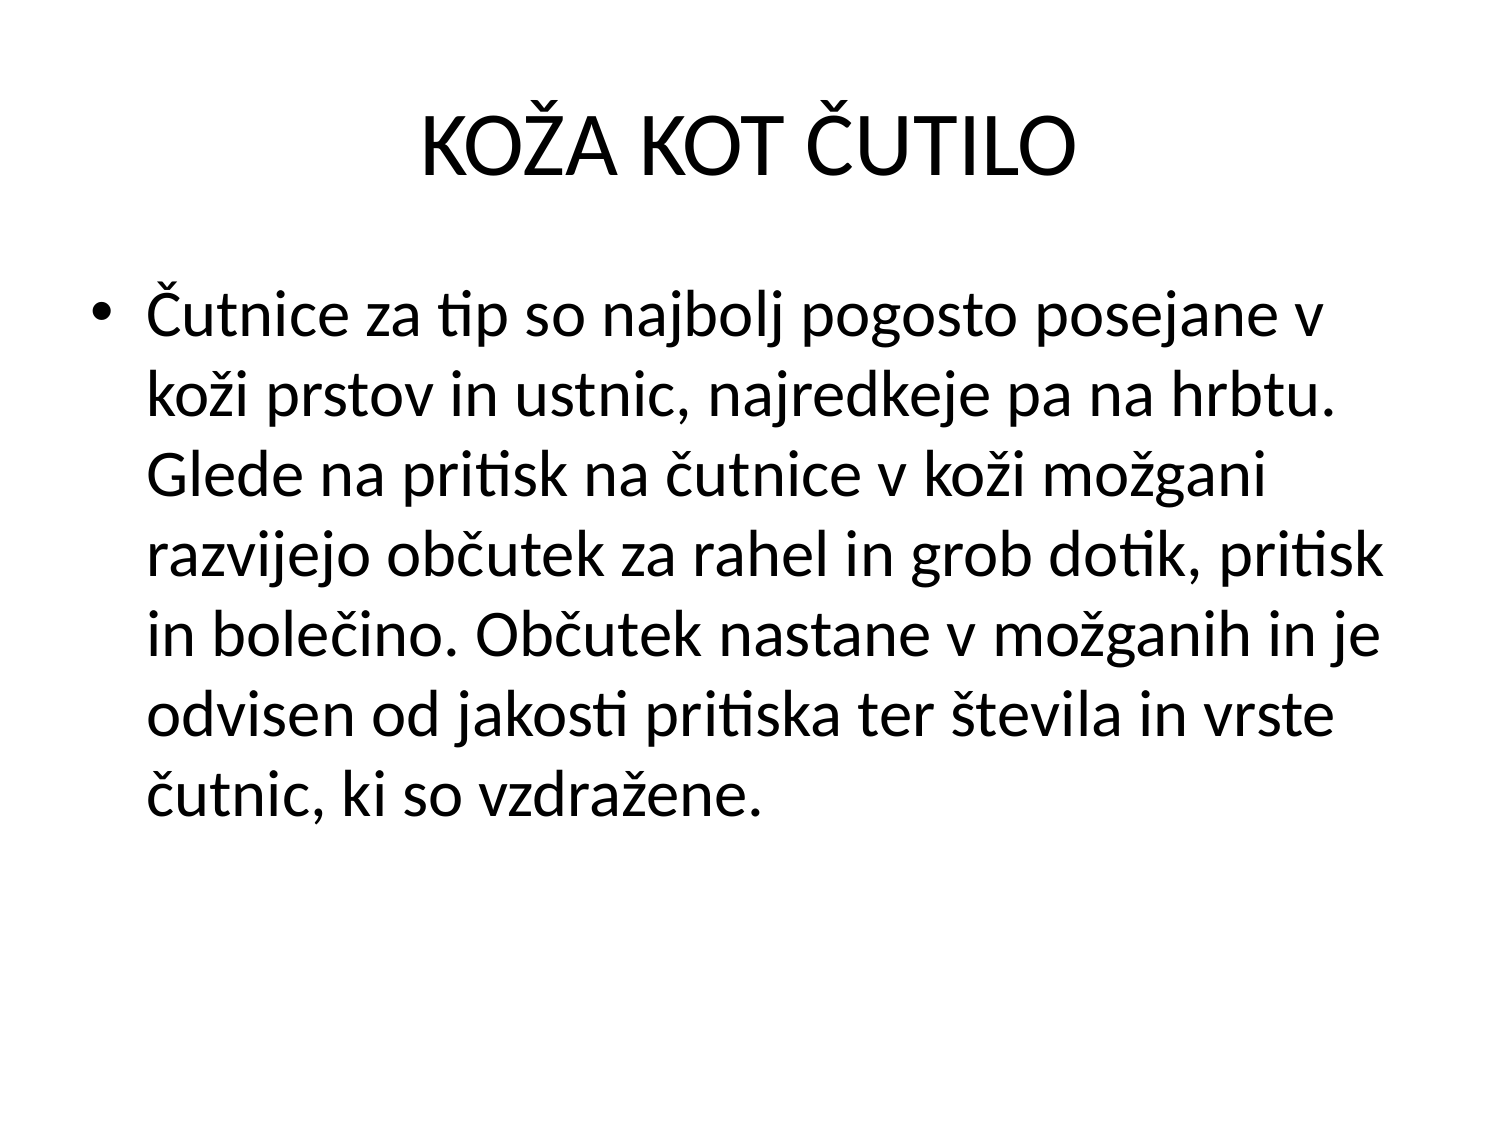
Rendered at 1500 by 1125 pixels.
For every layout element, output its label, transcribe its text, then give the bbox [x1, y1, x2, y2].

list Čutnice za tip so najbolj pogosto posejane v koži prstov in ustnic, najredkeje pa na hrbtu. Glede na pritisk na čutnice v koži možgani razvijejo občutek za rahel in grob dotik, pritisk in bolečino. Občutek nastane v možganih in je odvisen od jakosti pritiska ter števila in vrste čutnic, ki so vzdražene. [75, 262, 1425, 1005]
title KOŽA KOT ČUTILO [75, 45, 1425, 233]
